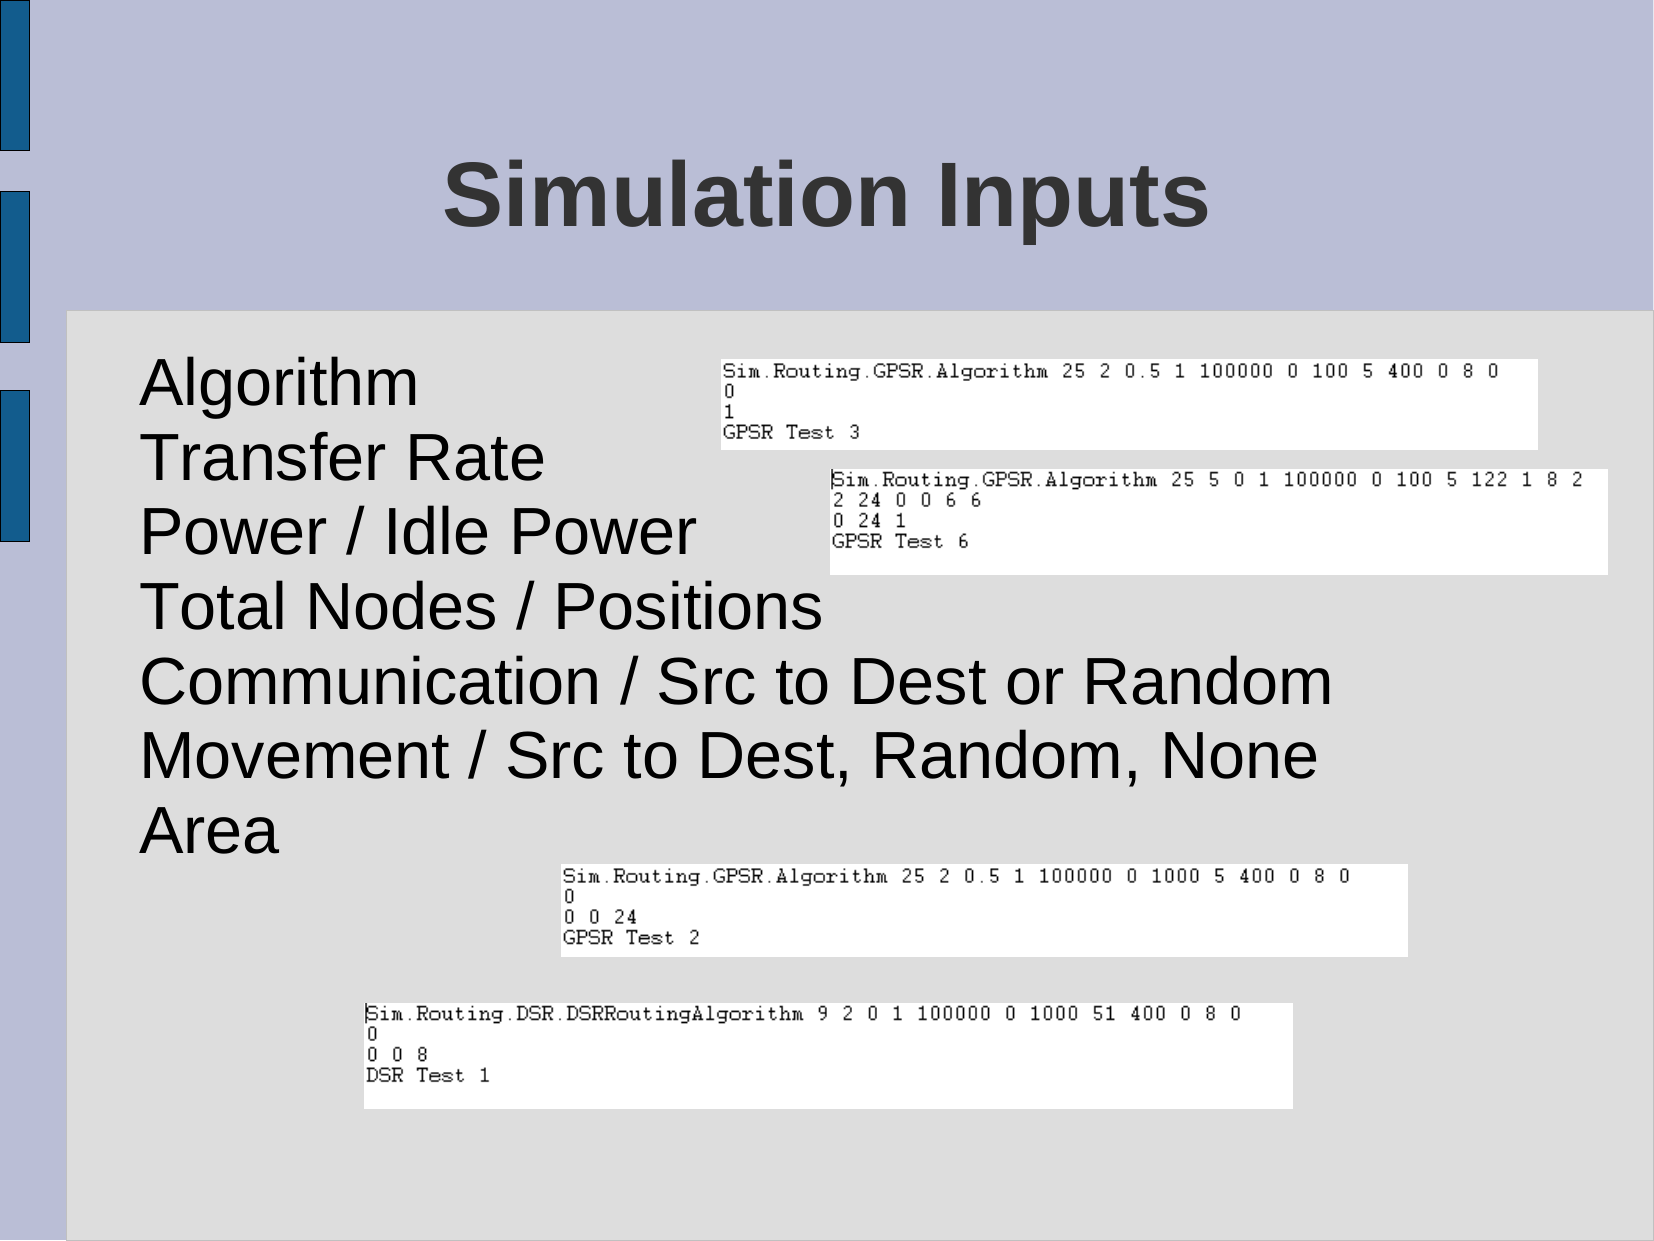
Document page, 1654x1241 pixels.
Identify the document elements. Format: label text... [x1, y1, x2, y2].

title Simulation Inputs [121, 98, 1534, 291]
picture [830, 469, 1608, 575]
picture [721, 359, 1538, 451]
picture [364, 1003, 1293, 1109]
picture [561, 864, 1408, 957]
list Algorithm Transfer Rate Power / Idle Power Total Nodes / Positions Communication / Src to Dest or Random Movement / Src to Dest, Random, None Area [121, 344, 1534, 1112]
